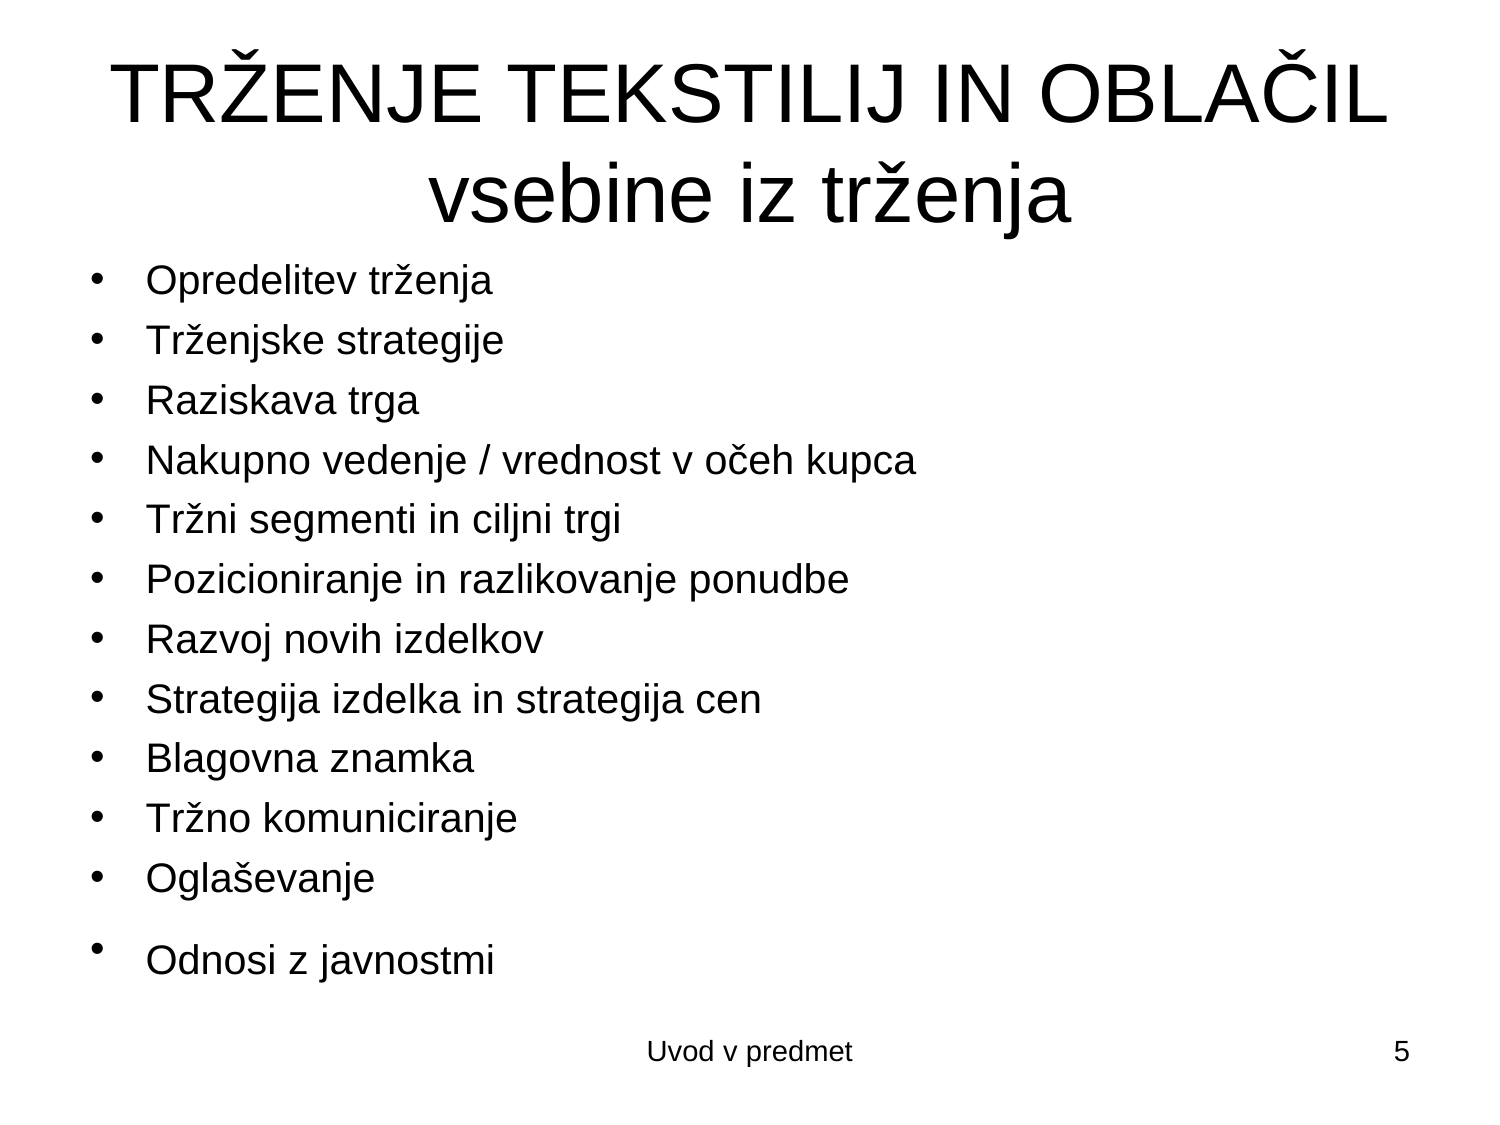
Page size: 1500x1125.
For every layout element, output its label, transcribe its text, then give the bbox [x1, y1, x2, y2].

title TRŽENJE TEKSTILIJ IN OBLAČIL vsebine iz trženja [75, 31, 1426, 246]
text_box Uvod v predmet [512, 1024, 988, 1103]
text_box <number> [1074, 1024, 1426, 1103]
list Opredelitev trženja Trženjske strategije Raziskava trga Nakupno vedenje / vrednost v očeh kupca Tržni segmenti in ciljni trgi Pozicioniranje in razlikovanje ponudbe Razvoj novih izdelkov Strategija izdelka in strategija cen Blagovna znamka Tržno komuniciranje Oglaševanje Odnosi z javnostmi [75, 246, 1426, 1004]
